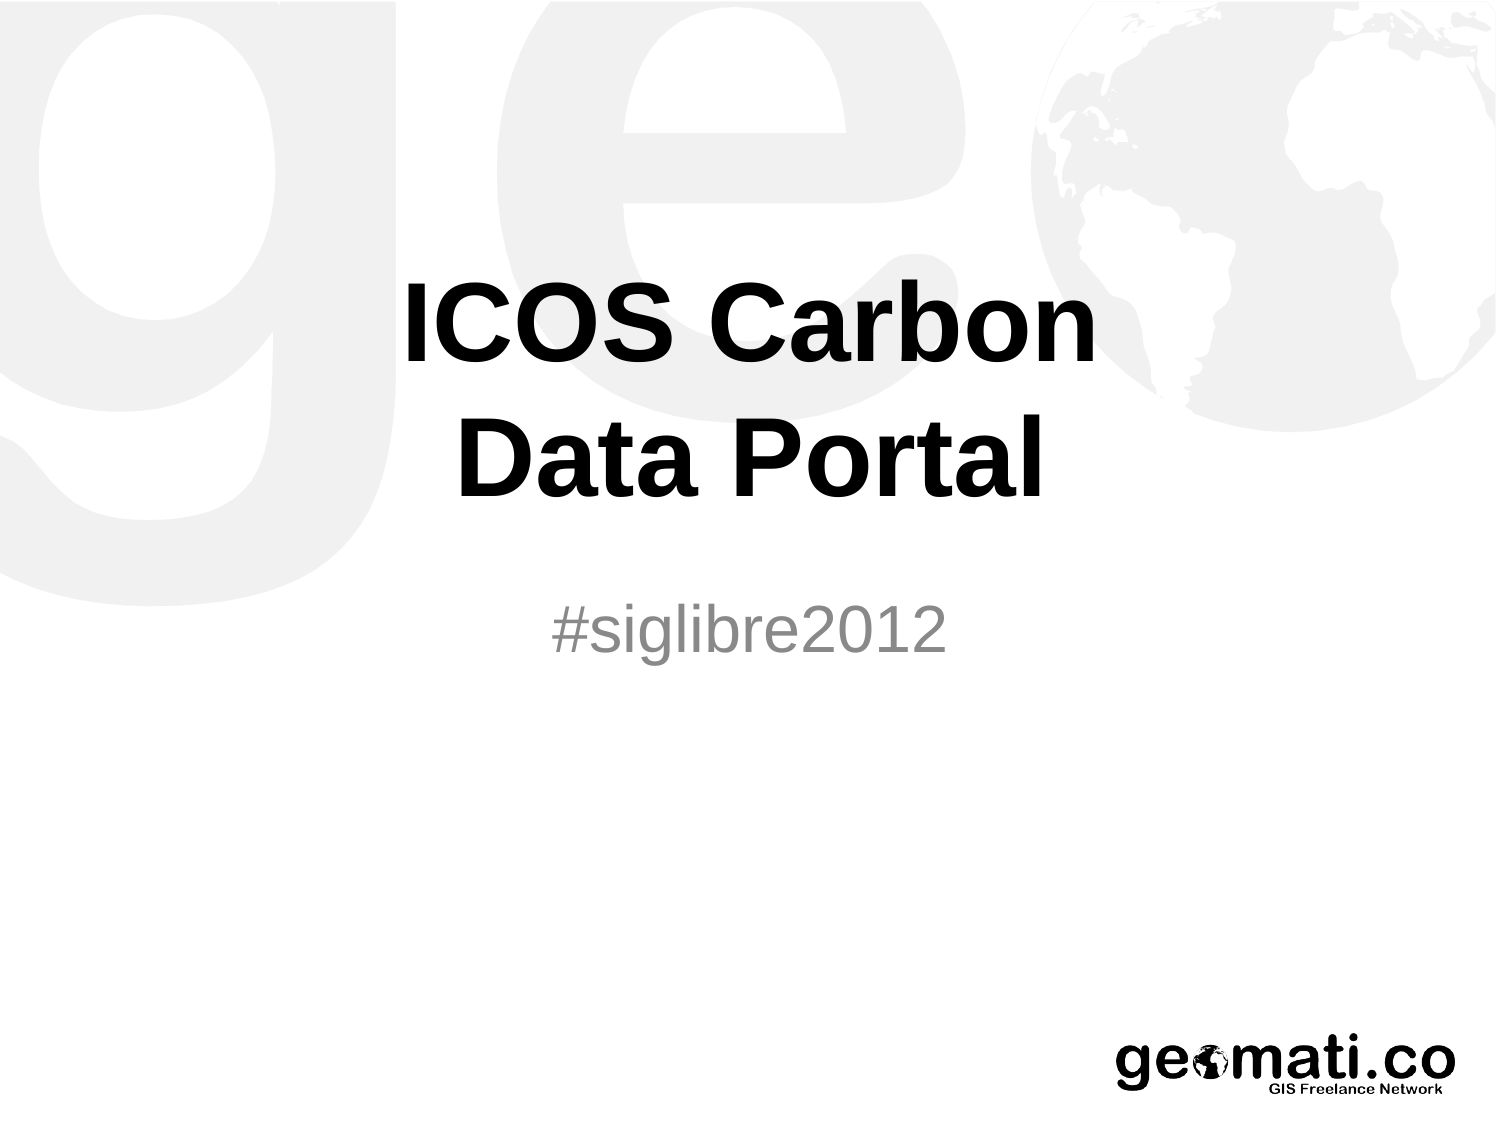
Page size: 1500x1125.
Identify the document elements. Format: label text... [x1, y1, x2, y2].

picture [1116, 1033, 1455, 1094]
title ICOS Carbon Data Portal [113, 188, 1389, 579]
text_box #siglibre2012 [225, 578, 1276, 887]
